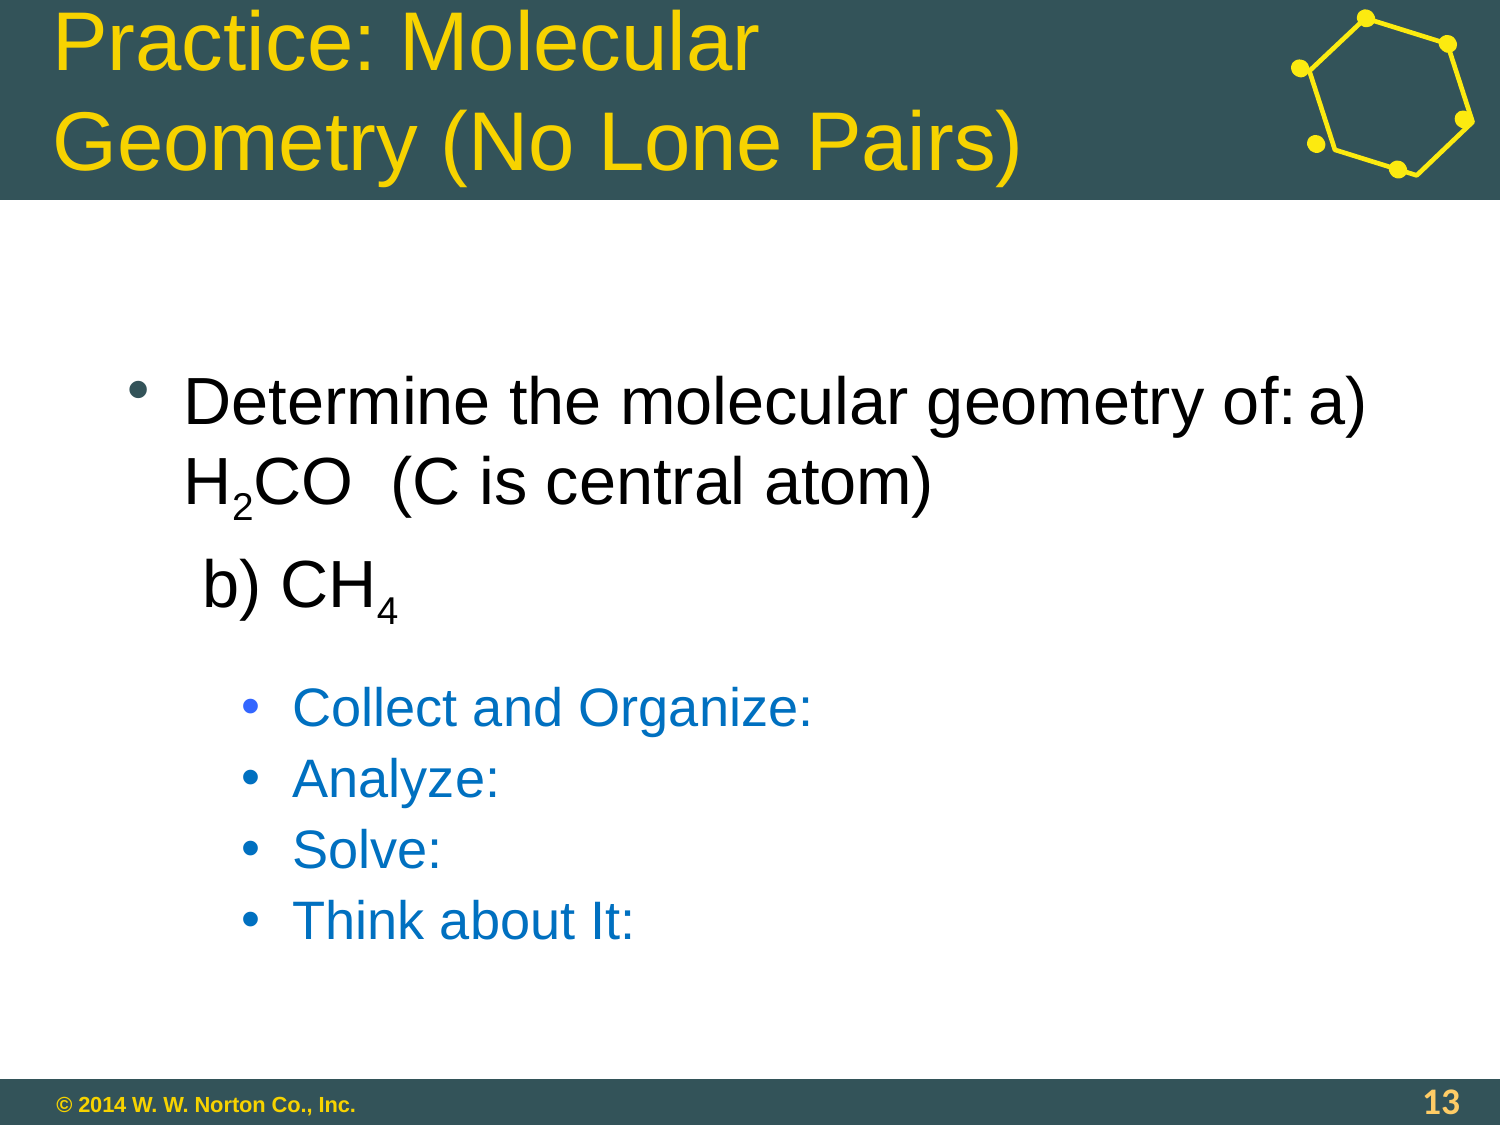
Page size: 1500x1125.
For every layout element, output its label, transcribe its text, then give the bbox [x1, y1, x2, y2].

text_box Collect and Organize: Analyze: Solve: Think about It: [187, 672, 994, 959]
list Determine the molecular geometry of: a) H2CO (C is central atom) b) CH4 [112, 350, 1388, 625]
slide_number <number> [1400, 1073, 1475, 1125]
title Practice: Molecular Geometry (No Lone Pairs) [37, 0, 1118, 175]
